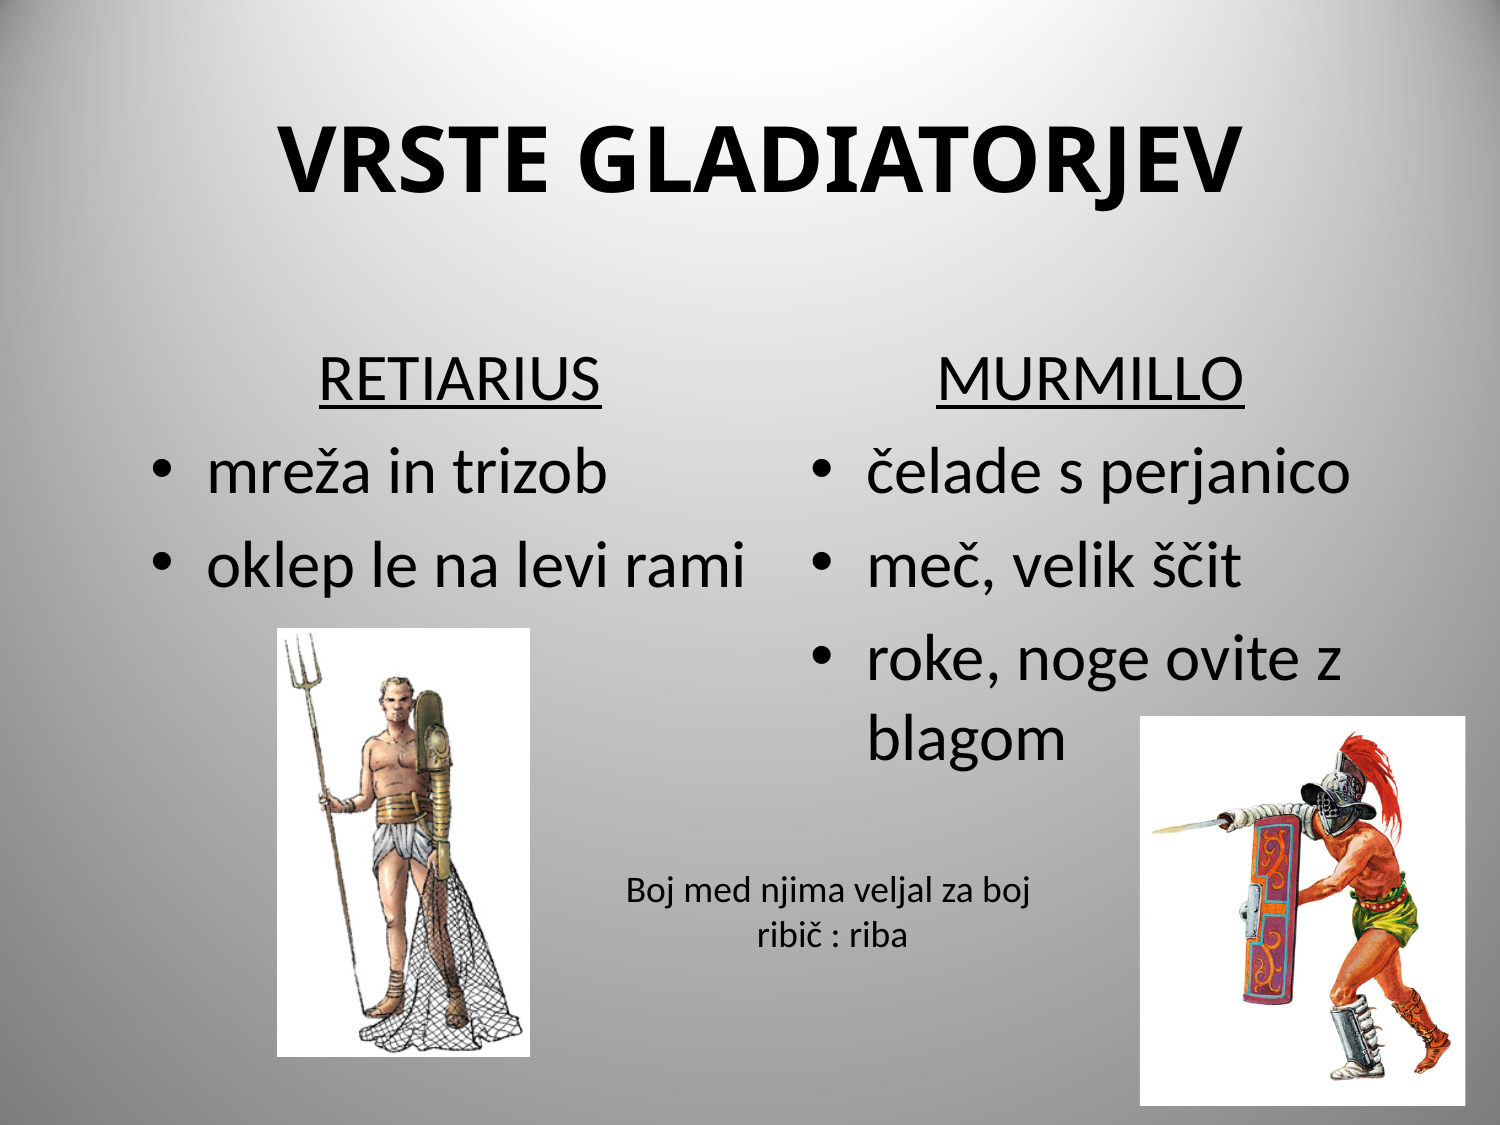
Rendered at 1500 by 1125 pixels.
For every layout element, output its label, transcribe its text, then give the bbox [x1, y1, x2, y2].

title VRSTE GLADIATORJEV [75, 45, 1447, 268]
list MURMILLO čelade s perjanico meč, velik ščit roke, noge ovite z blagom [795, 326, 1386, 975]
text_box RETIARIUS mreža in trizob oklep le na levi rami [135, 326, 786, 1030]
picture [0, 0, 1500, 1125]
text_box Boj med njima veljal za boj ribič : riba [560, 858, 1105, 963]
